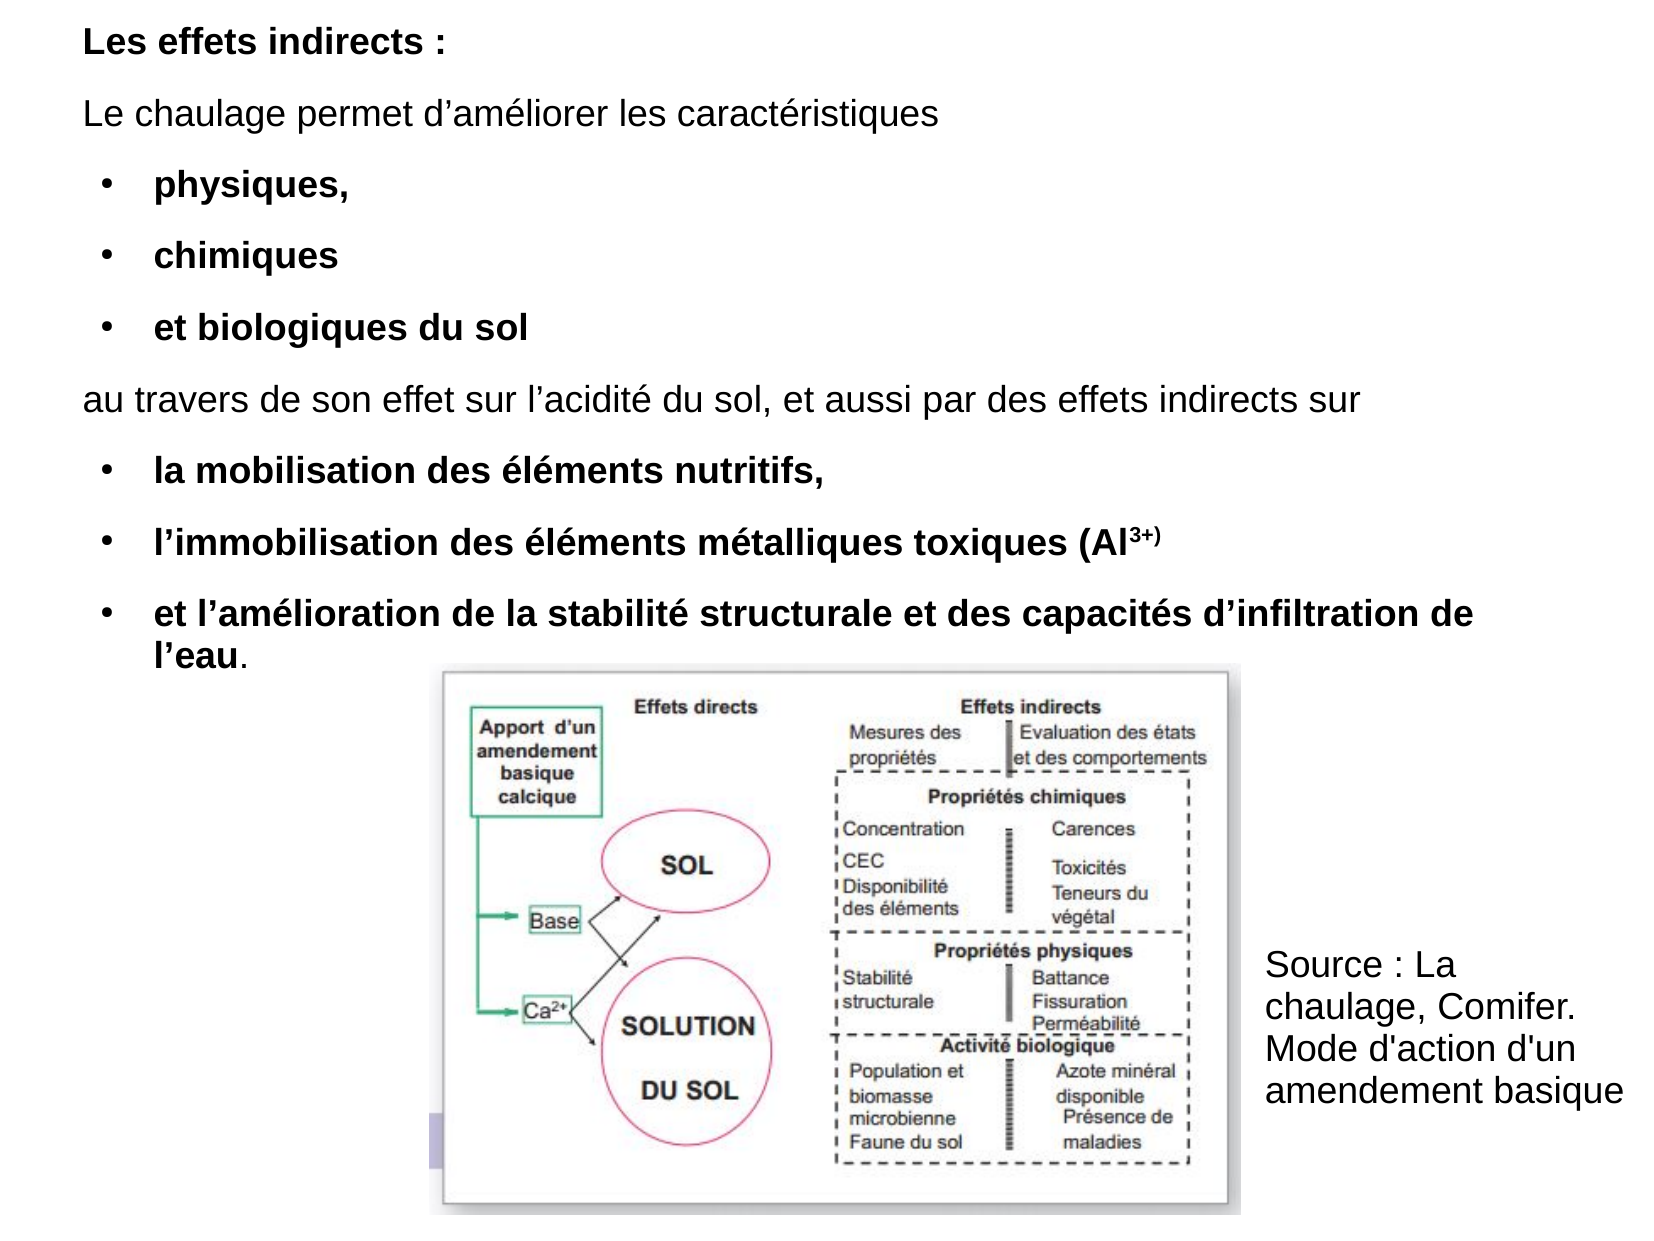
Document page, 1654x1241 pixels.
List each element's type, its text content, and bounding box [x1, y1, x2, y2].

list Les effets indirects : Le chaulage permet d’améliorer les caractéristiques physiques, chimiques et biologiques du sol au travers de son effet sur l’acidité du sol, et aussi par des effets indirects sur la mobilisation des éléments nutritifs, l’immobilisation des éléments métalliques toxiques (Al3+) et l’amélioration de la stabilité structurale et des capacités d’infiltration de l’eau. [82, 20, 1538, 1010]
text_box Source : La chaulage, Comifer. Mode d'action d'un amendement basique [1250, 936, 1643, 1120]
picture [429, 663, 1241, 1215]
